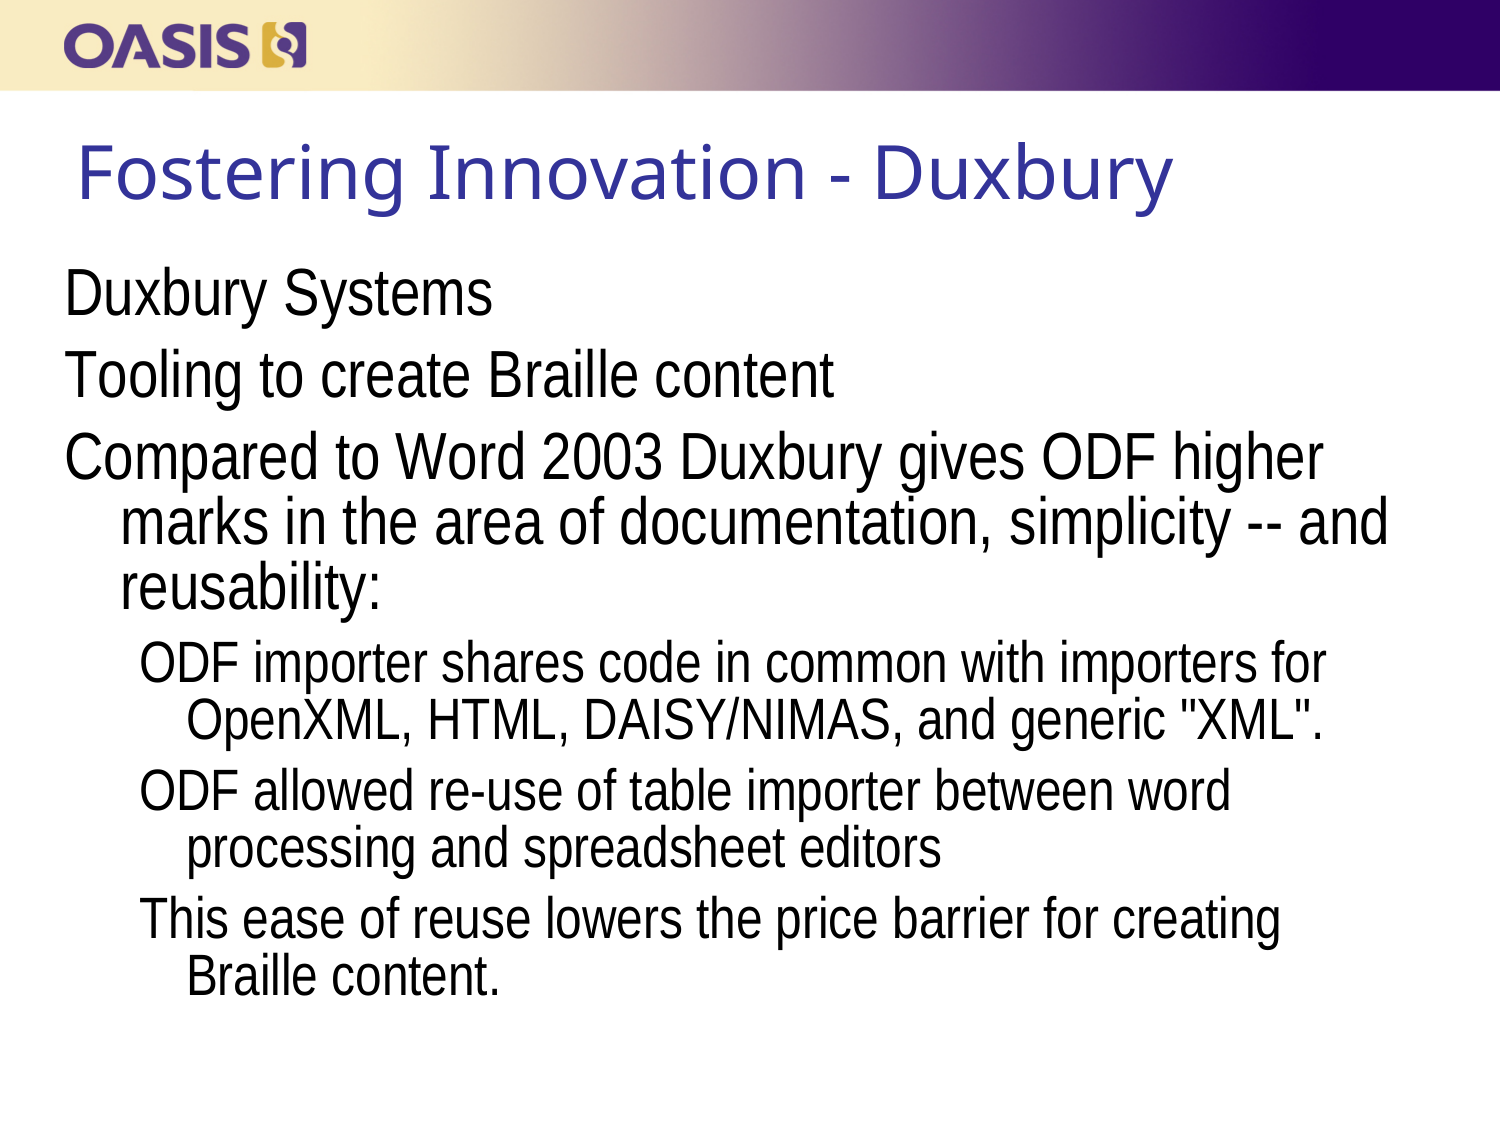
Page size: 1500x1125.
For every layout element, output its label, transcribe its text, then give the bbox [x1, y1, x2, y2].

list Duxbury Systems Tooling to create Braille content Compared to Word 2003 Duxbury gives ODF higher marks in the area of documentation, simplicity -- and reusability: ODF importer shares code in common with importers for OpenXML, HTML, DAISY/NIMAS, and generic "XML". ODF allowed re-use of table importer between word processing and spreadsheet editors This ease of reuse lowers the price barrier for creating Braille content. [64, 263, 1426, 1081]
picture [0, 0, 1500, 1125]
title Fostering Innovation - Duxbury [75, 121, 1438, 229]
